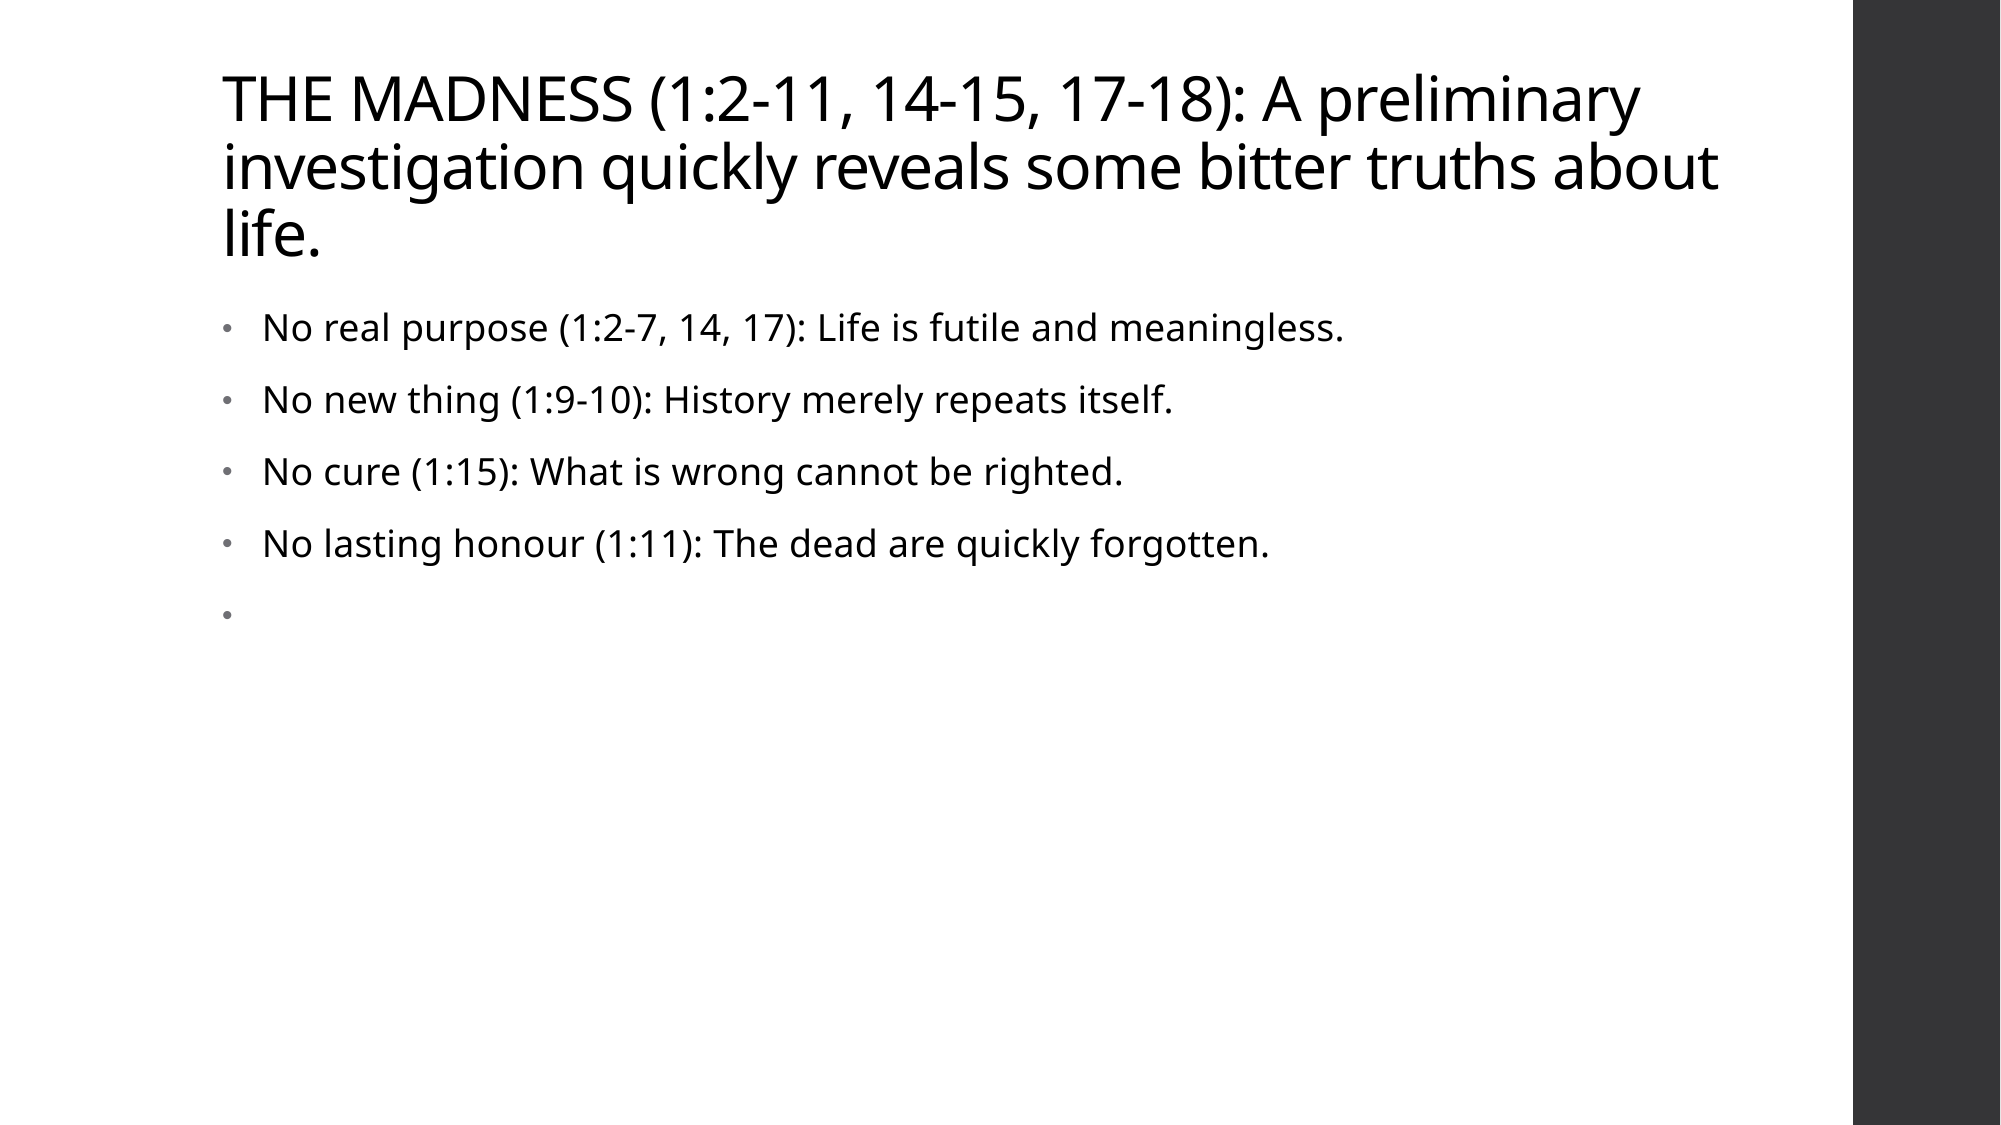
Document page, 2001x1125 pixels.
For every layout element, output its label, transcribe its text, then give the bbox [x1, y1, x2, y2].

title THE MADNESS (1:2-11, 14-15, 17-18): A preliminary investigation quickly reveals some bitter truths about life. [206, 60, 1797, 278]
list No real purpose (1:2-7, 14, 17): Life is futile and meaningless. No new thing (1:9-10): History merely repeats itself. No cure (1:15): What is wrong cannot be righted. No lasting honour (1:11): The dead are quickly forgotten. [206, 299, 1617, 1014]
